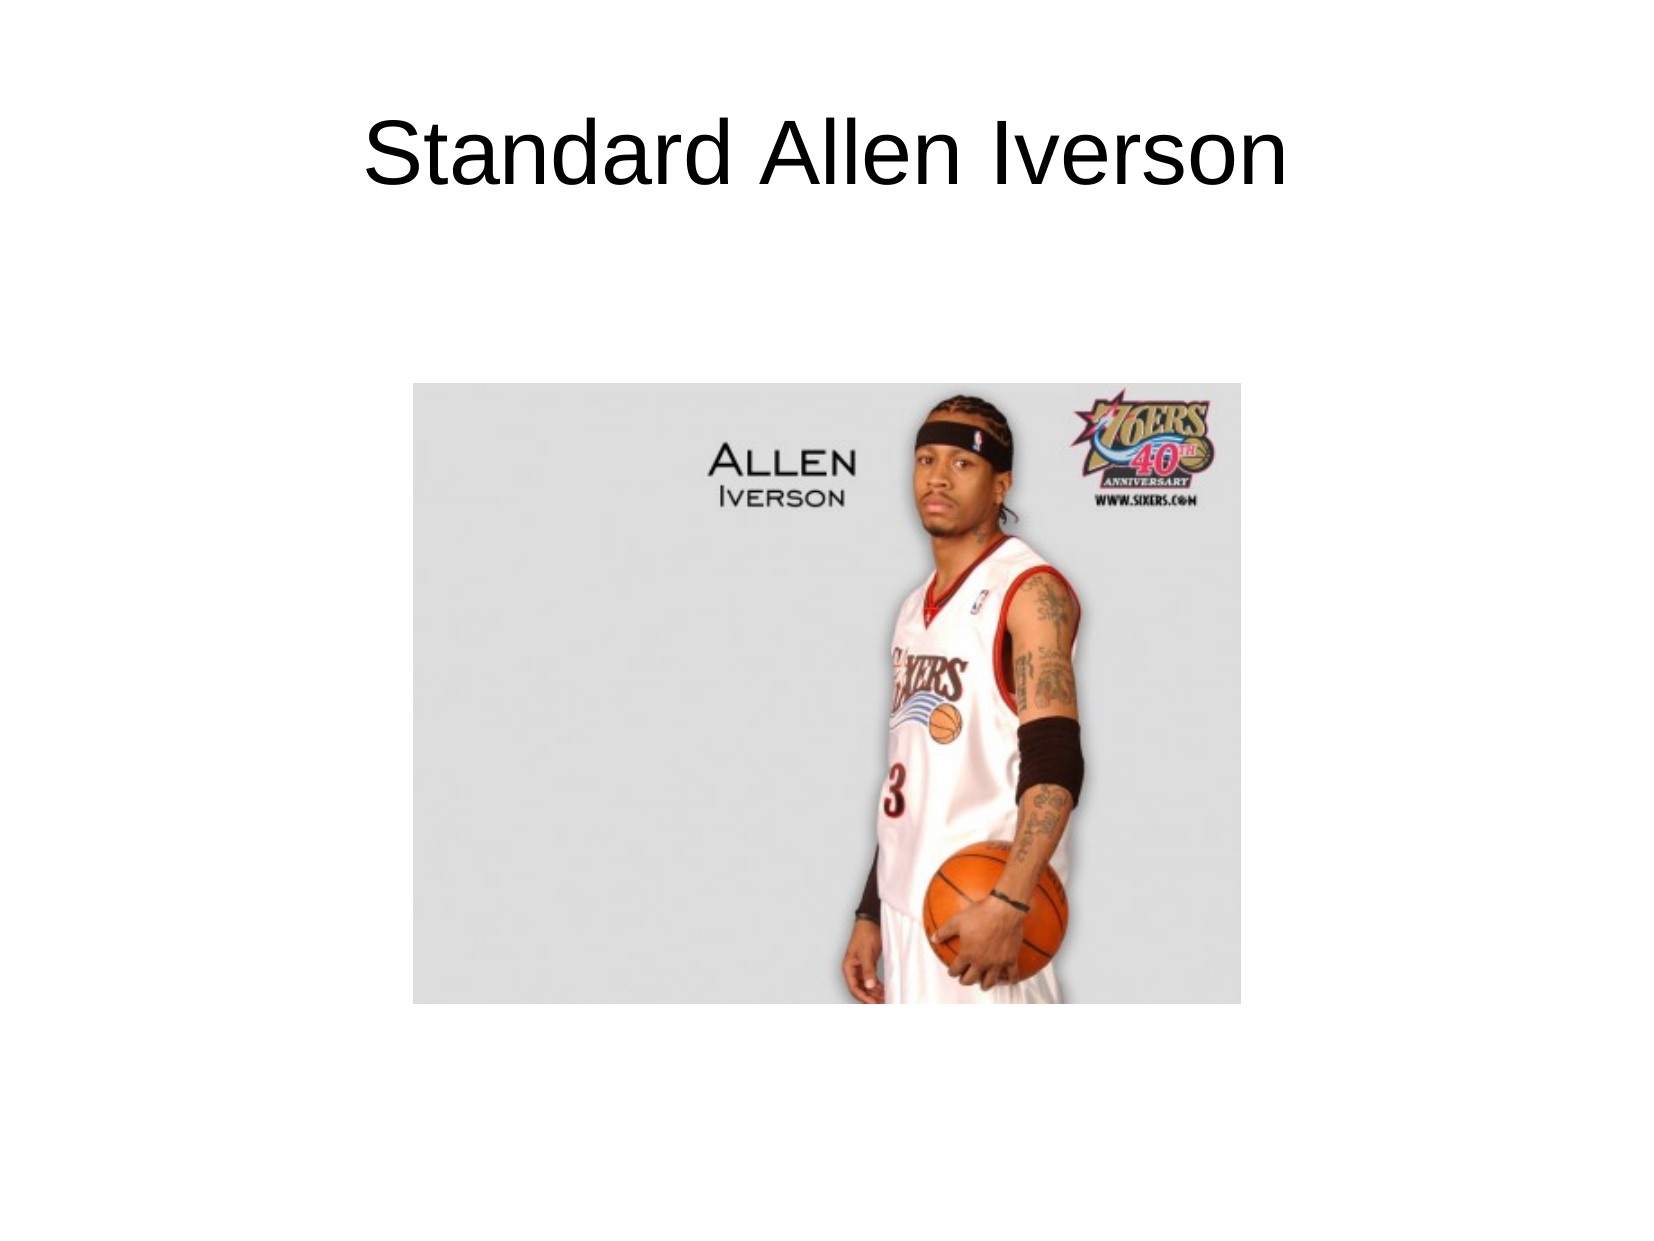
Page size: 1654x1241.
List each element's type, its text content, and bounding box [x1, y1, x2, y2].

title Standard Allen Iverson [82, 49, 1571, 257]
picture [413, 383, 1241, 1004]
